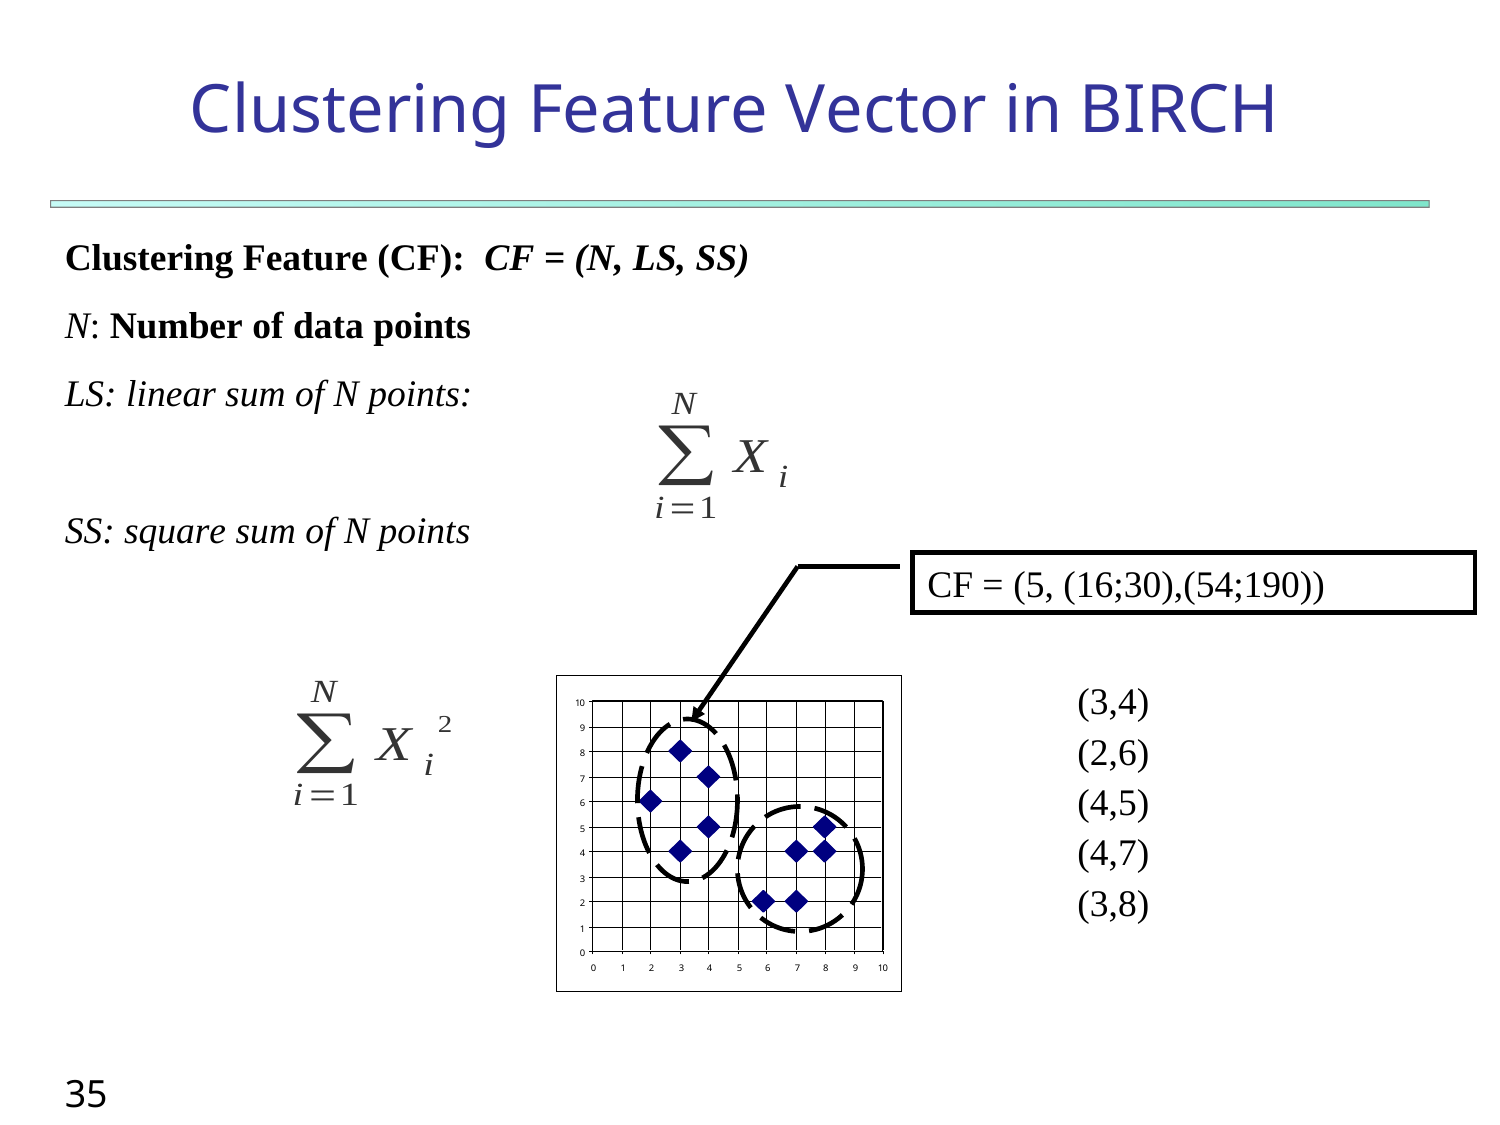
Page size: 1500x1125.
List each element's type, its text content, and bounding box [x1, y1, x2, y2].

text_box CF = (5, (16;30),(54;190)) [912, 552, 1475, 613]
text_box Clustering Feature (CF): CF = (N, LS, SS) N: Number of data points LS: linear sum of N points: SS: square sum of N points [50, 224, 1026, 559]
chart [640, 387, 810, 526]
text_box (3,4) (2,6) (4,5) (4,7) (3,8) [1062, 685, 1225, 930]
text_box <number> [49, 1062, 363, 1125]
text_box Clustering Feature Vector in BIRCH [174, 49, 1338, 163]
chart [278, 675, 472, 813]
chart [549, 669, 913, 1000]
